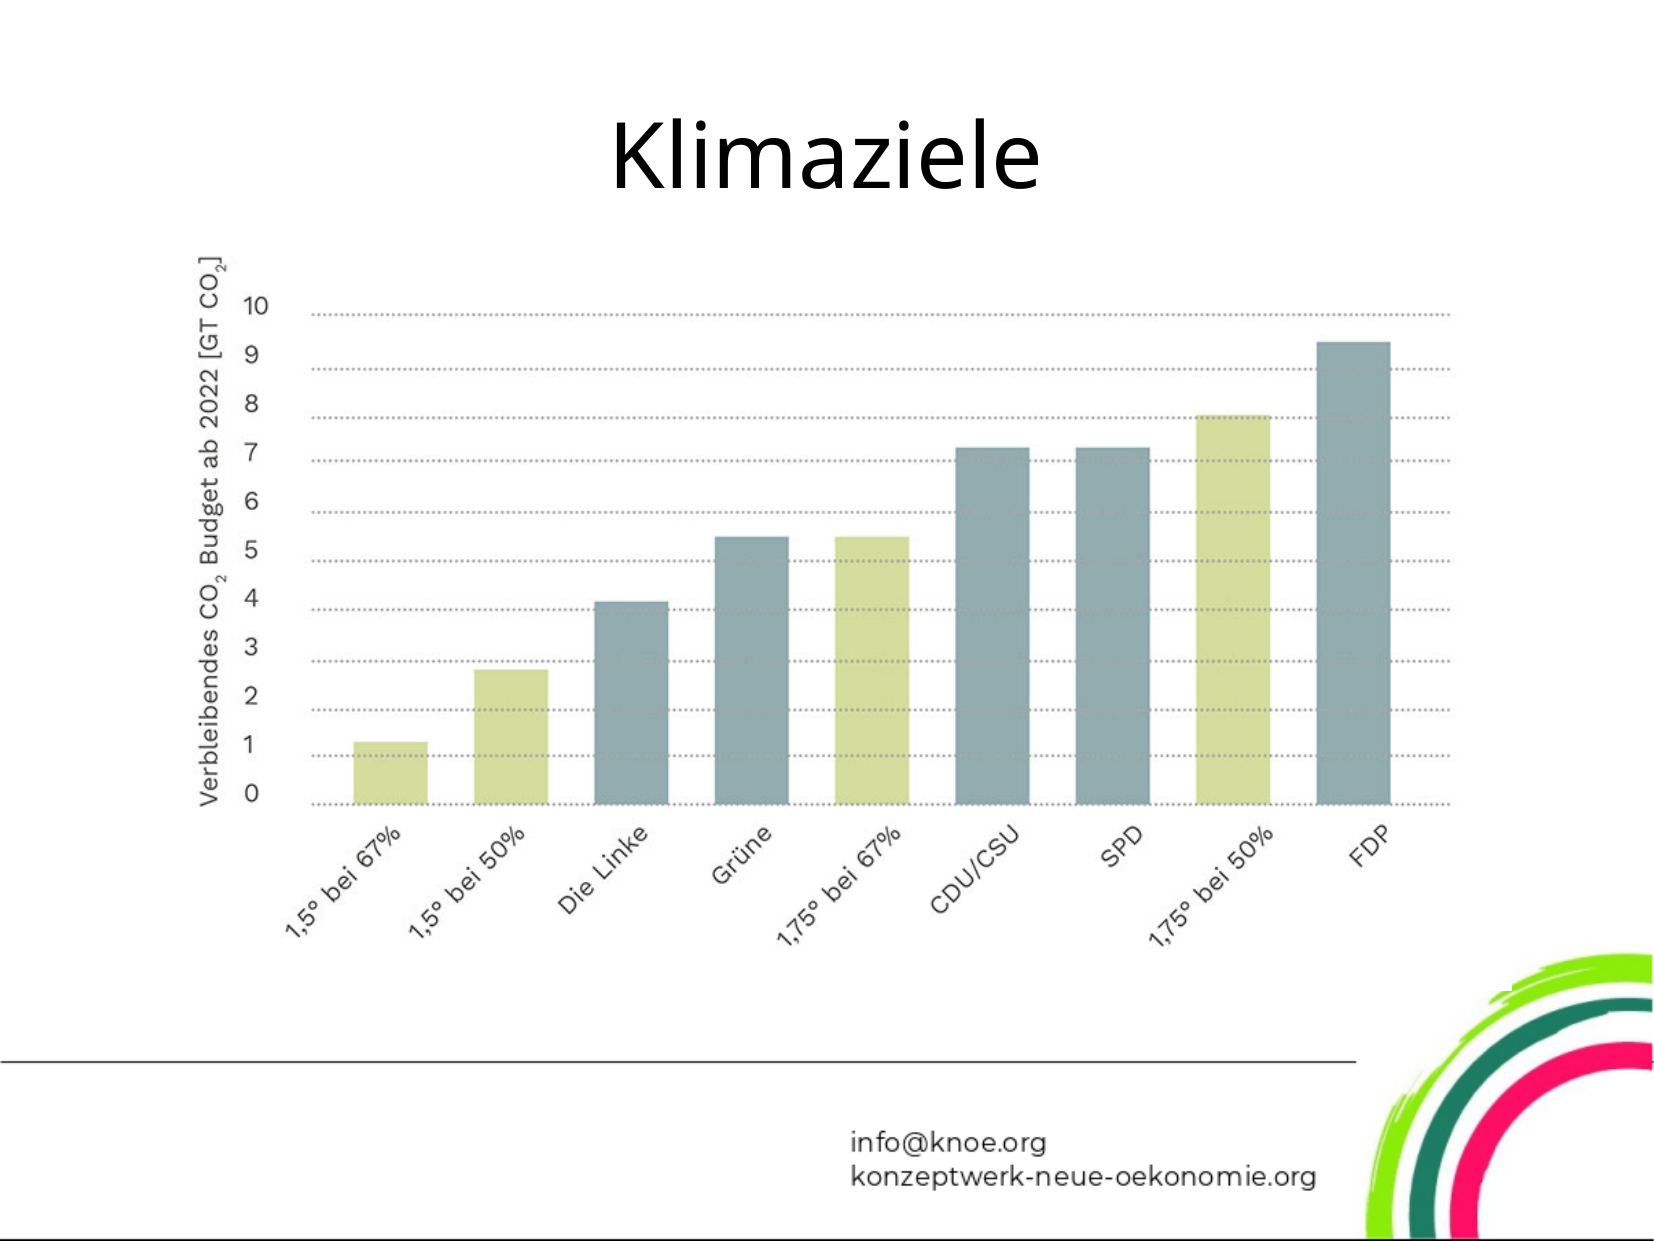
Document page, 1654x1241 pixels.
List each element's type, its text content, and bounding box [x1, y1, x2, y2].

picture [0, 0, 1654, 1241]
title Klimaziele [82, 49, 1571, 257]
